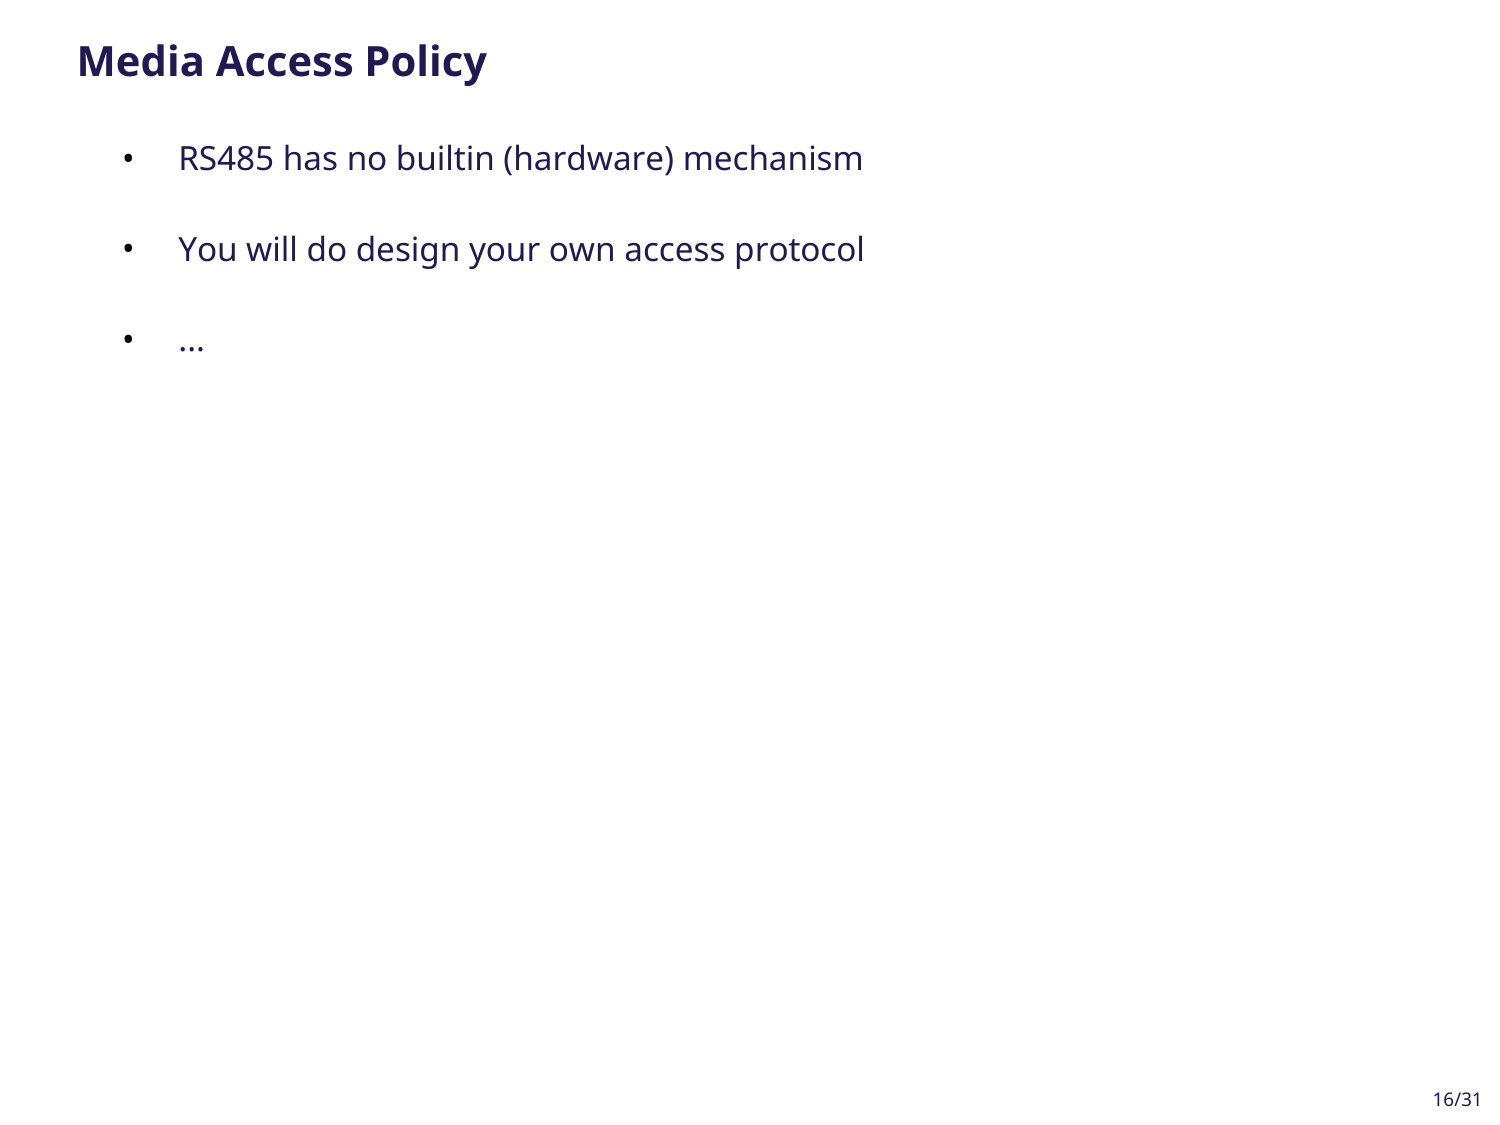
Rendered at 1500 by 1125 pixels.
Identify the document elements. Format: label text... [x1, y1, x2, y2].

list RS485 has no builtin (hardware) mechanism You will do design your own access protocol ... [60, 135, 1482, 1081]
title Media Access Policy [61, 28, 1441, 92]
